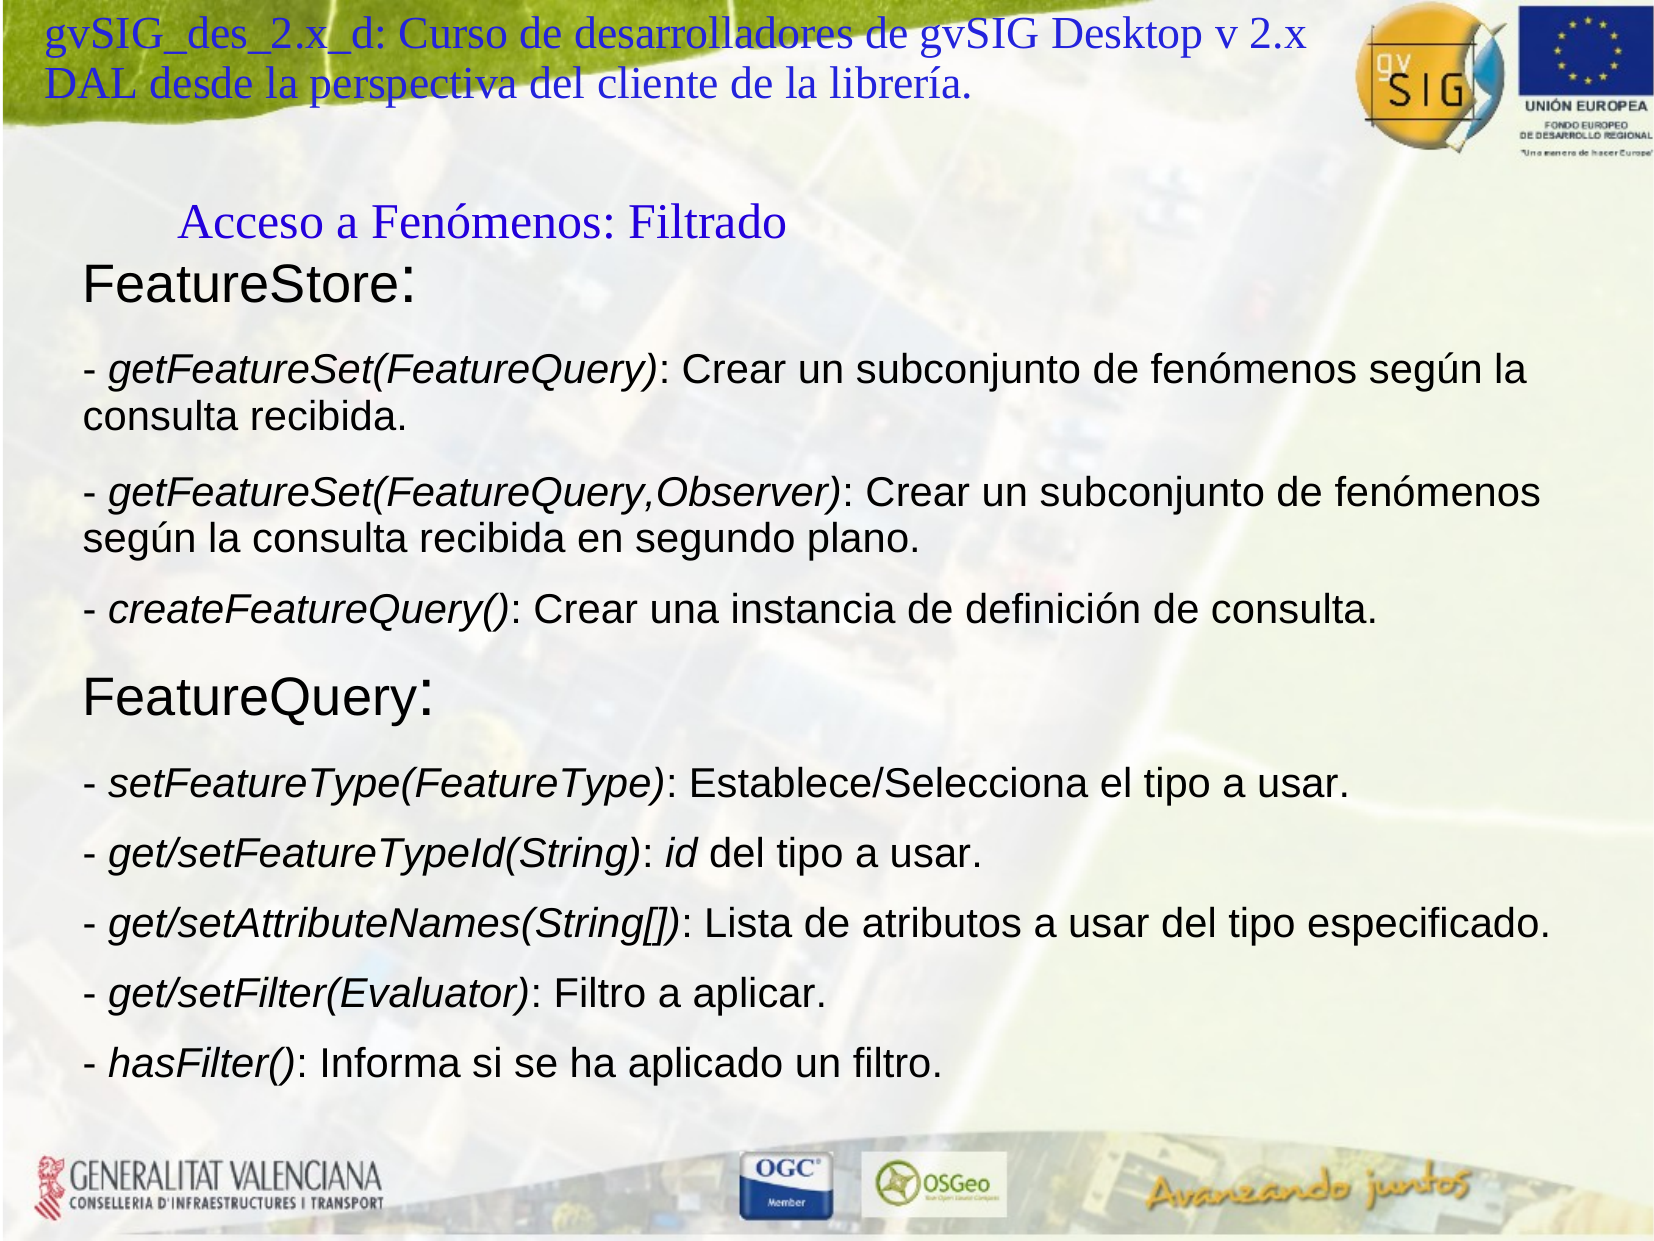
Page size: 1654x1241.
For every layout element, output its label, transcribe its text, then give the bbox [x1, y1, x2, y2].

list FeatureStore: - getFeatureSet(FeatureQuery): Crear un subconjunto de fenómenos según la consulta recibida. - getFeatureSet(FeatureQuery,Observer): Crear un subconjunto de fenómenos según la consulta recibida en segundo plano. - createFeatureQuery(): Crear una instancia de definición de consulta. FeatureQuery: - setFeatureType(FeatureType): Establece/Selecciona el tipo a usar. - get/setFeatureTypeId(String): id del tipo a usar. - get/setAttributeNames(String[]): Lista de atributos a usar del tipo especificado. - get/setFilter(Evaluator): Filtro a aplicar. - hasFilter(): Informa si se ha aplicado un filtro. [82, 242, 1571, 1099]
picture [2, 0, 1654, 1241]
title Acceso a Fenómenos: Filtrado [177, 88, 1329, 242]
